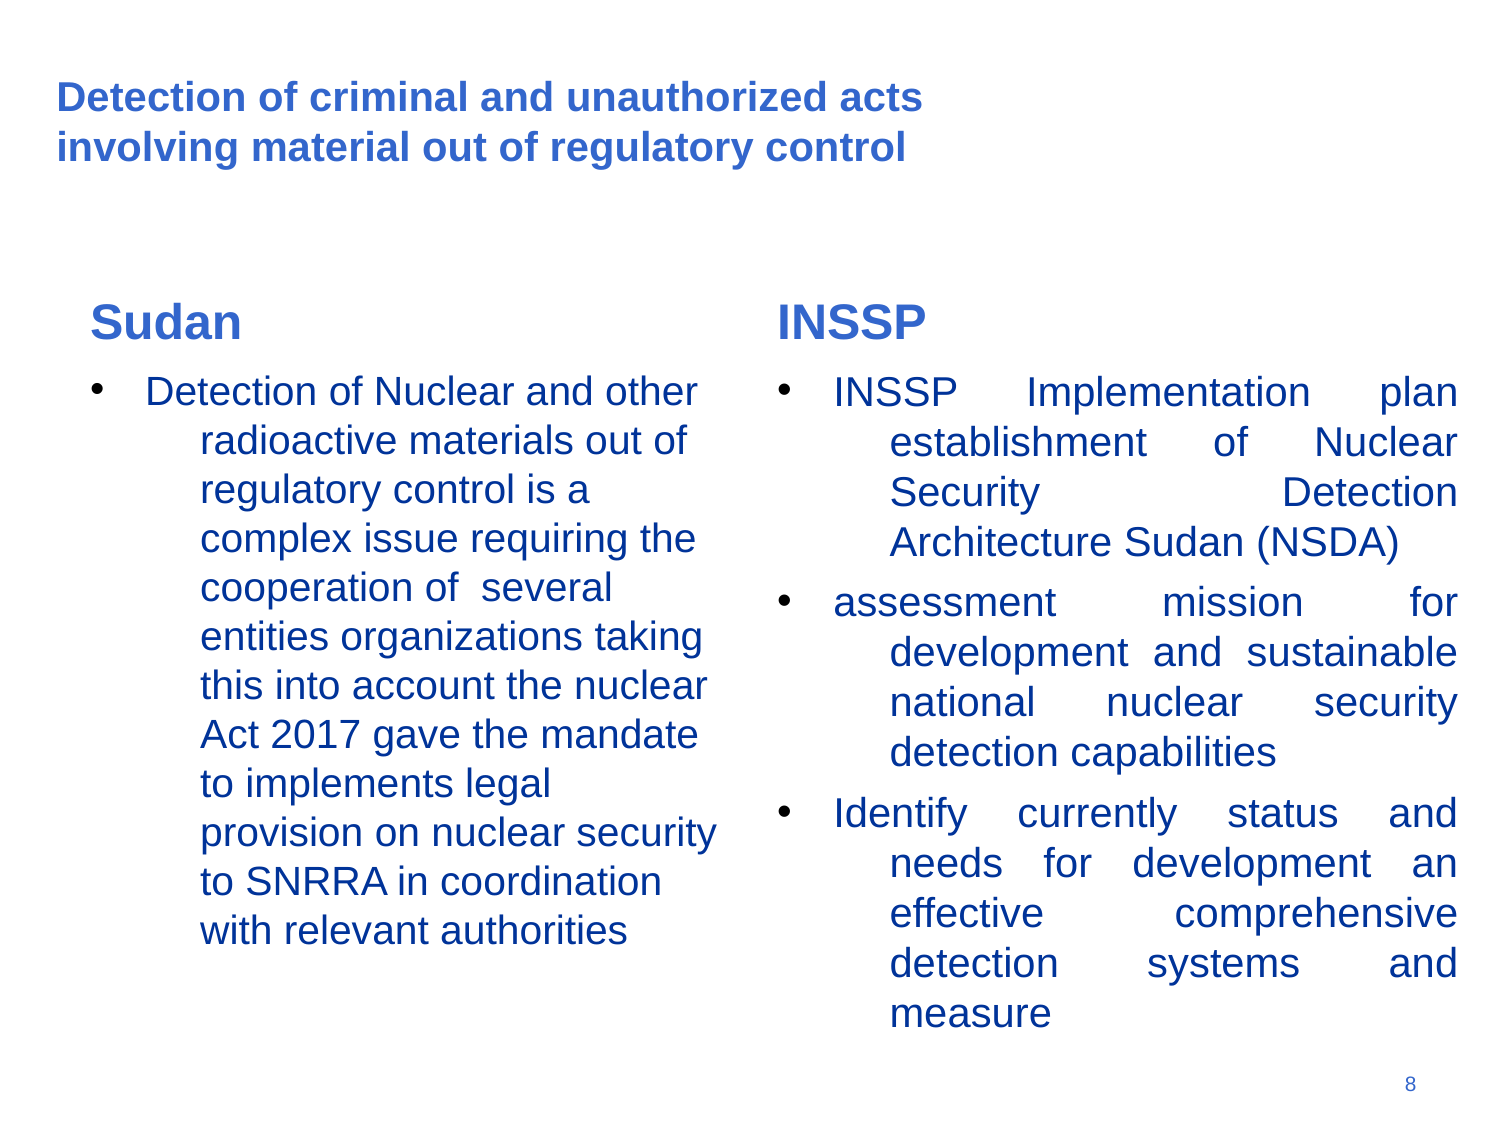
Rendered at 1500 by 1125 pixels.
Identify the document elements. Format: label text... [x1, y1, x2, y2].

list INSSP Implementation plan establishment of Nuclear Security Detection Architecture Sudan (NSDA) assessment mission for development and sustainable national nuclear security detection capabilities Identify currently status and needs for development an effective comprehensive detection systems and measure [761, 356, 1474, 1047]
list Sudan [75, 251, 738, 356]
slide_number 8 [1389, 1063, 1474, 1112]
title Detection of criminal and unauthorized acts involving material out of regulatory control [41, 19, 1046, 220]
list INSSP [761, 251, 1426, 356]
list Detection of Nuclear and other radioactive materials out of regulatory control is a complex issue requiring the cooperation of several entities organizations taking this into account the nuclear Act 2017 gave the mandate to implements legal provision on nuclear security to SNRRA in coordination with relevant authorities [75, 356, 738, 1005]
